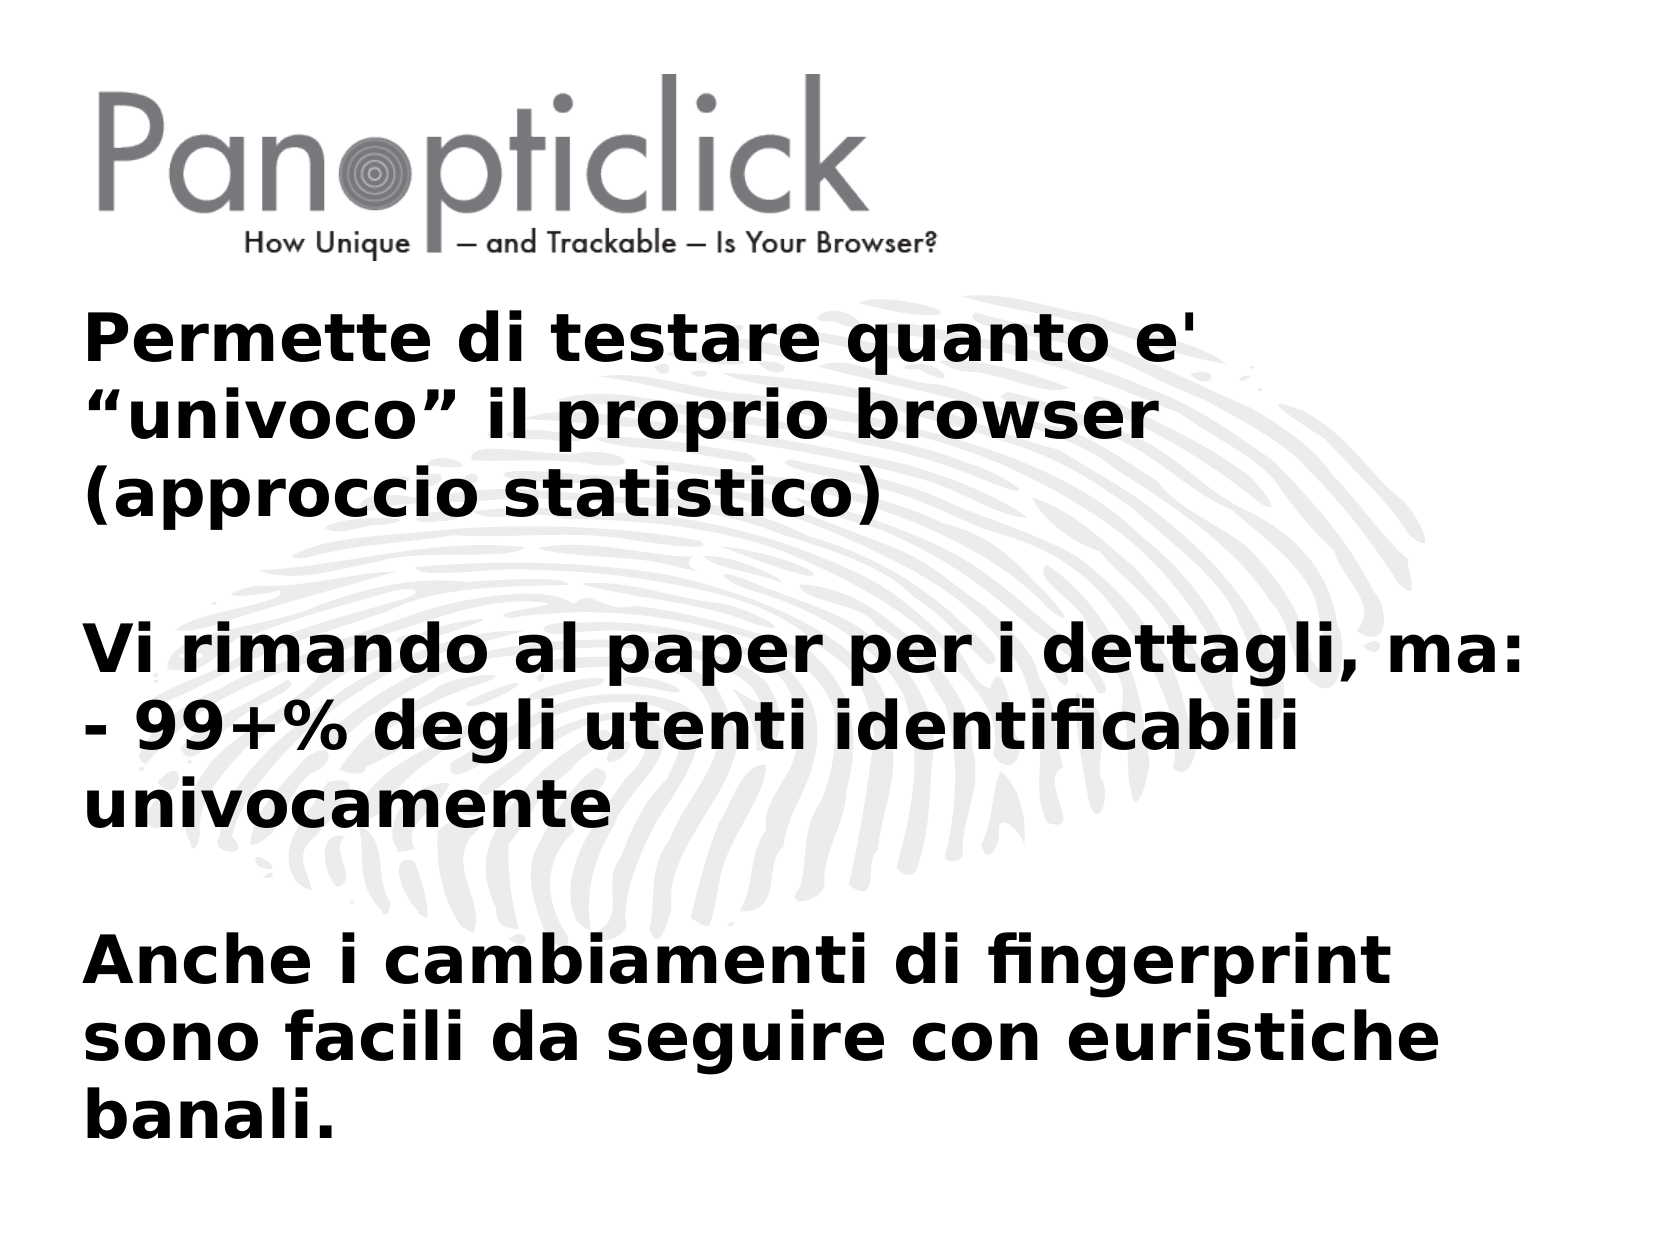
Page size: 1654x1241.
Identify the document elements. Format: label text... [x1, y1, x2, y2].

subtitle Permette di testare quanto e' “univoco” il proprio browser (approccio statistico) Vi rimando al paper per i dettagli, ma: - 99+% degli utenti identificabili univocamente Anche i cambiamenti di fingerprint sono facili da seguire con euristiche banali. [82, 204, 1571, 1241]
picture [98, 74, 938, 261]
